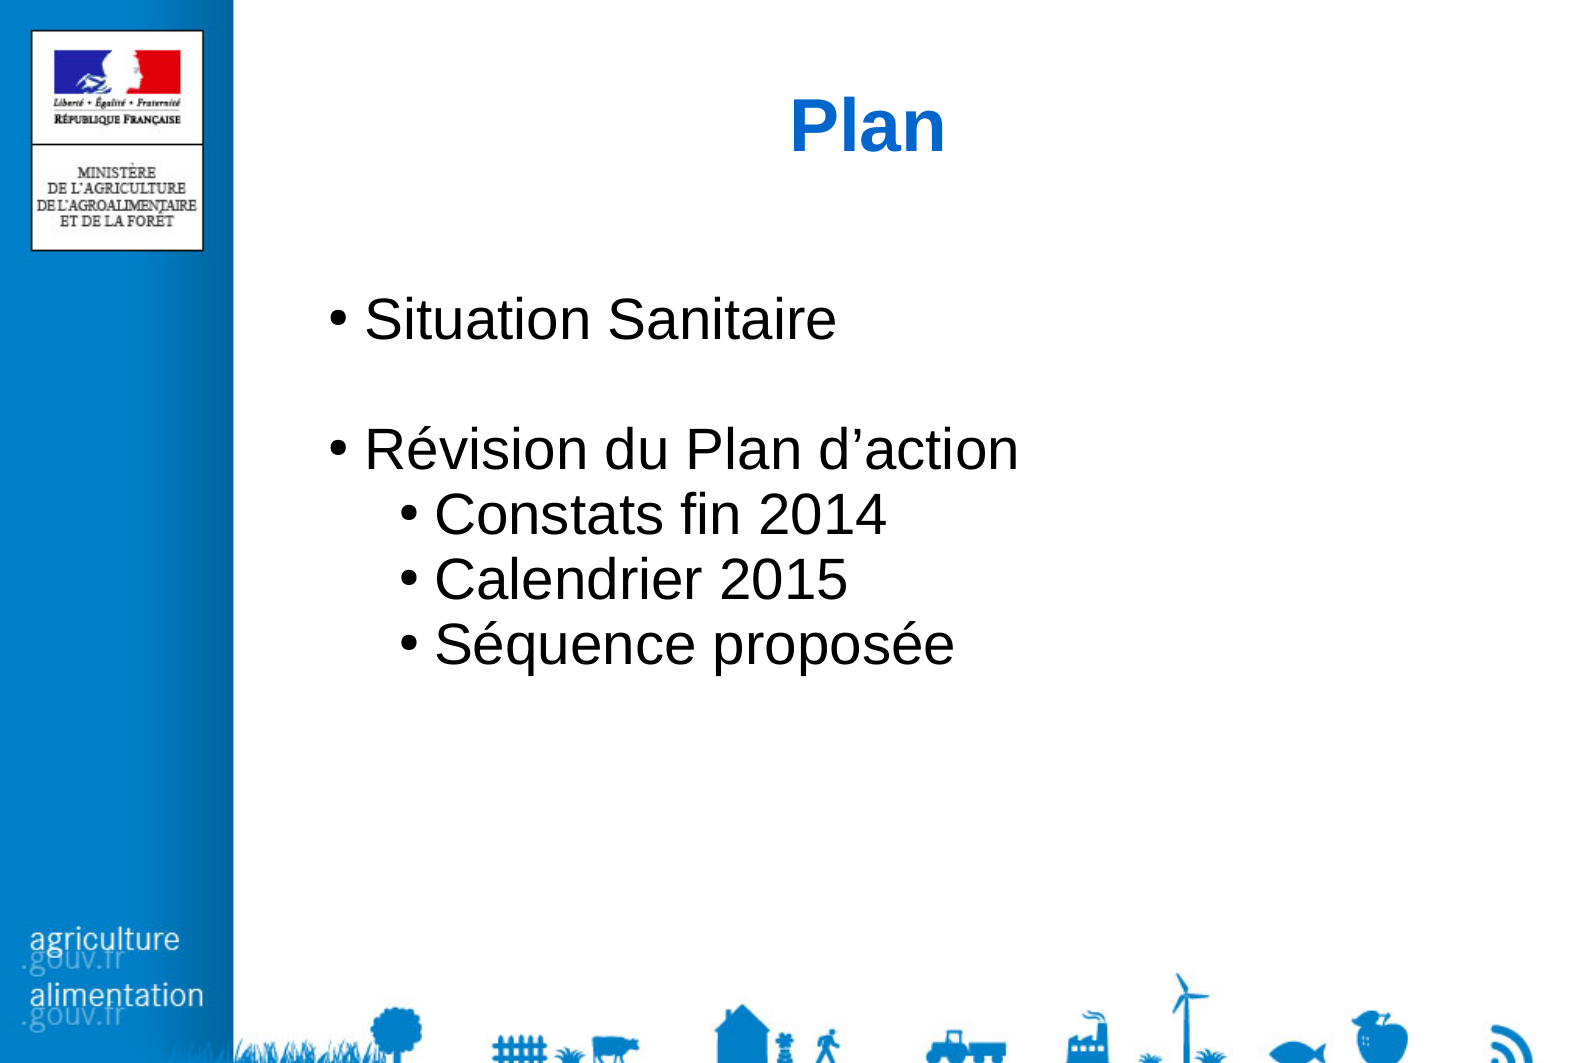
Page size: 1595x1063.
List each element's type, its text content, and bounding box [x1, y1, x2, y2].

text_box Plan Situation Sanitaire Révision du Plan d’action Constats fin 2014 Calendrier 2015 Séquence proposée [313, 75, 1424, 720]
picture [0, 0, 1595, 1063]
